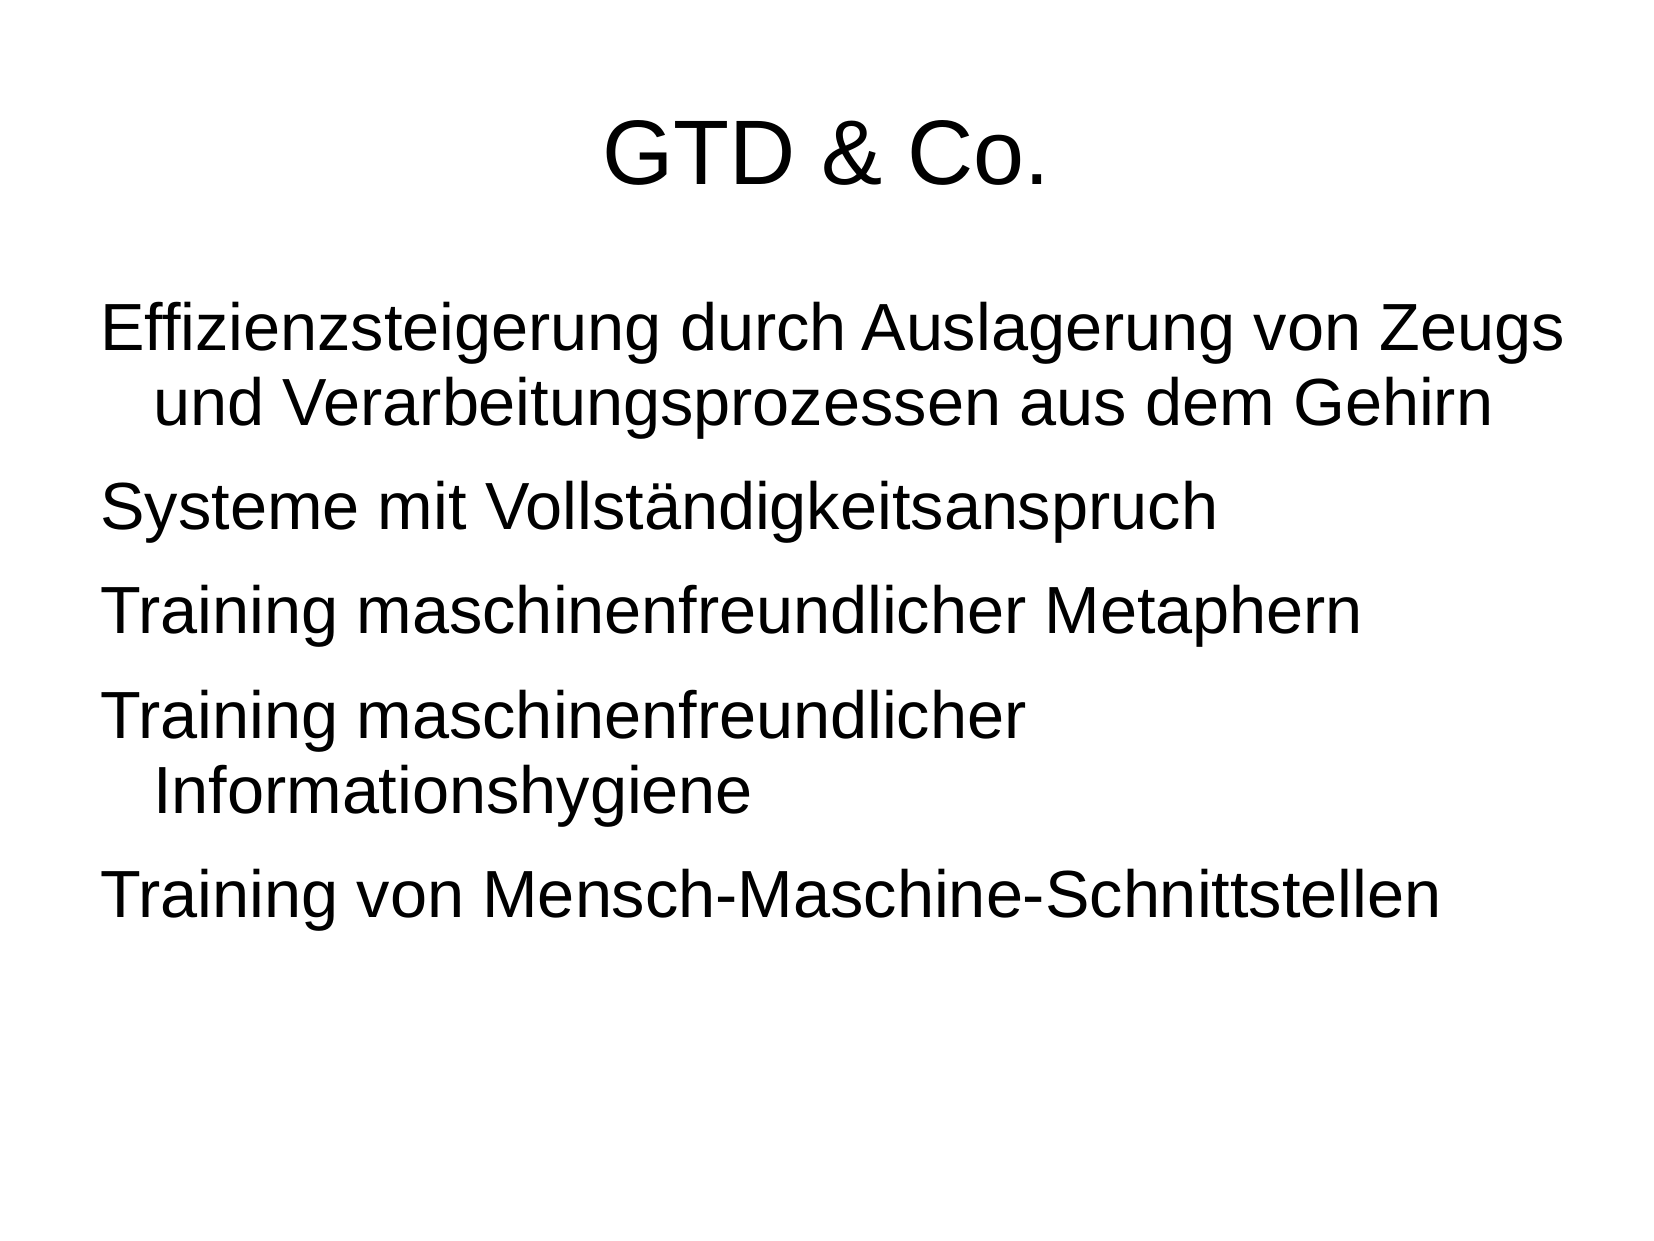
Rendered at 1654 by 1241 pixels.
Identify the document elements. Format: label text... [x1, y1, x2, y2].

text_box [251, 787, 282, 858]
title GTD & Co. [82, 49, 1571, 257]
list Effizienzsteigerung durch Auslagerung von Zeugs und Verarbeitungsprozessen aus dem Gehirn Systeme mit Vollständigkeitsanspruch Training maschinenfreundlicher Metaphern Training maschinenfreundlicher Informationshygiene Training von Mensch-Maschine-Schnittstellen [82, 290, 1571, 1094]
